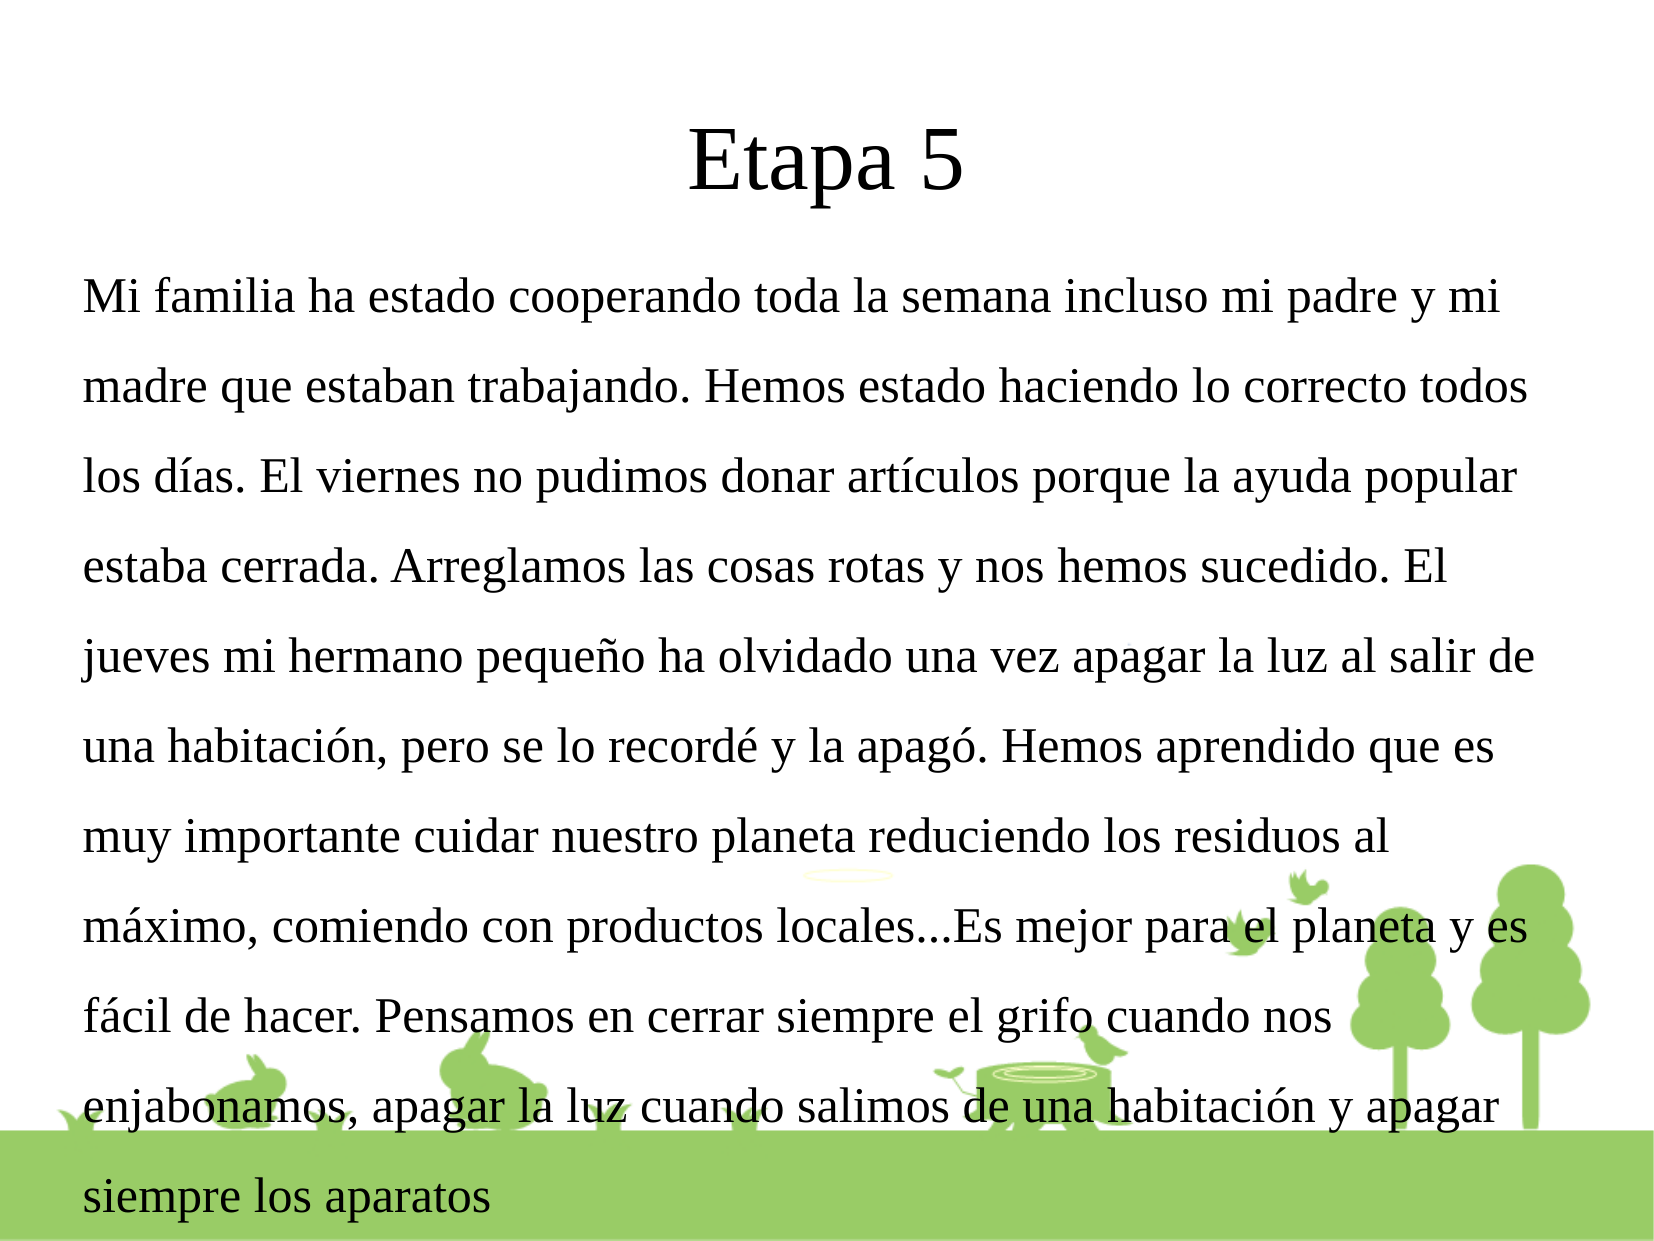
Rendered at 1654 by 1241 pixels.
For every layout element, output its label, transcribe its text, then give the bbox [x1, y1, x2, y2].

title Etapa 5 [82, 49, 1571, 232]
list Mi familia ha estado cooperando toda la semana incluso mi padre y mi madre que estaban trabajando. Hemos estado haciendo lo correcto todos los días. El viernes no pudimos donar artículos porque la ayuda popular estaba cerrada. Arreglamos las cosas rotas y nos hemos sucedido. El jueves mi hermano pequeño ha olvidado una vez apagar la luz al salir de una habitación, pero se lo recordé y la apagó. Hemos aprendido que es muy importante cuidar nuestro planeta reduciendo los residuos al máximo, comiendo con productos locales...Es mejor para el planeta y es fácil de hacer. Pensamos en cerrar siempre el grifo cuando nos enjabonamos, apagar la luz cuando salimos de una habitación y apagar siempre los aparatos [82, 232, 1571, 1241]
